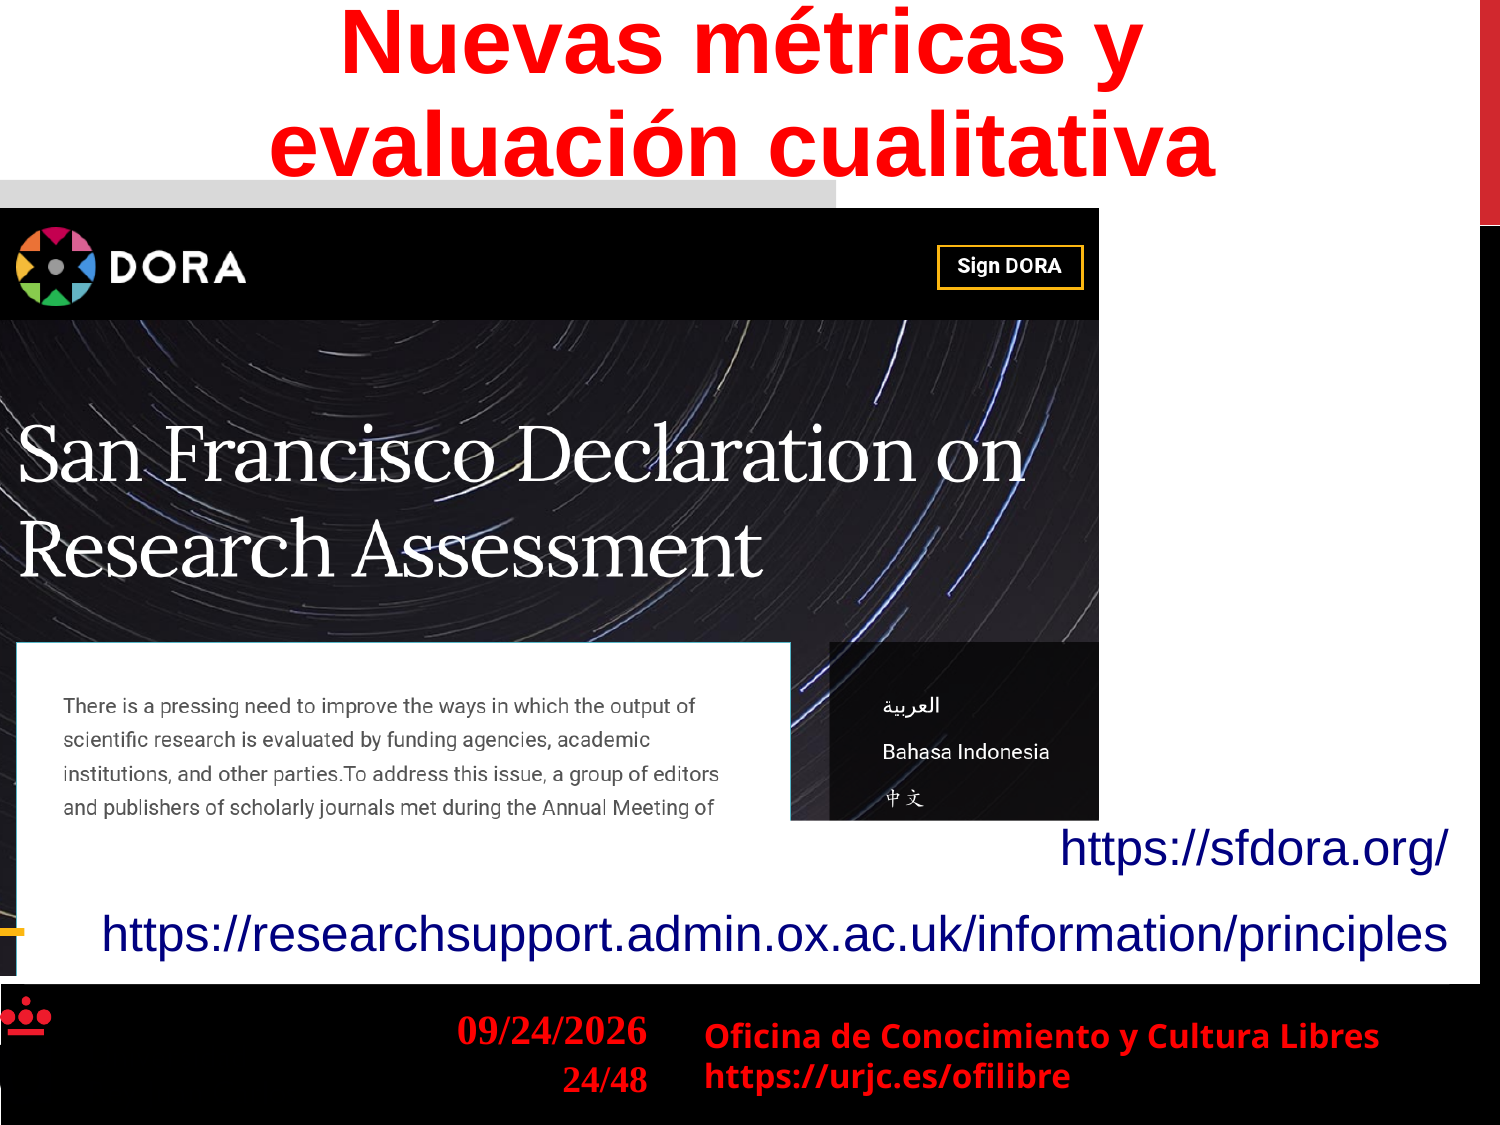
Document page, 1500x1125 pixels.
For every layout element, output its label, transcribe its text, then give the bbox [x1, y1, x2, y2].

list https://sfdora.org/ https://researchsupport.admin.ox.ac.uk/information/principles [24, 820, 1450, 985]
picture [0, 208, 1099, 976]
title Nuevas métricas y evaluación cualitativa [120, 0, 1366, 197]
